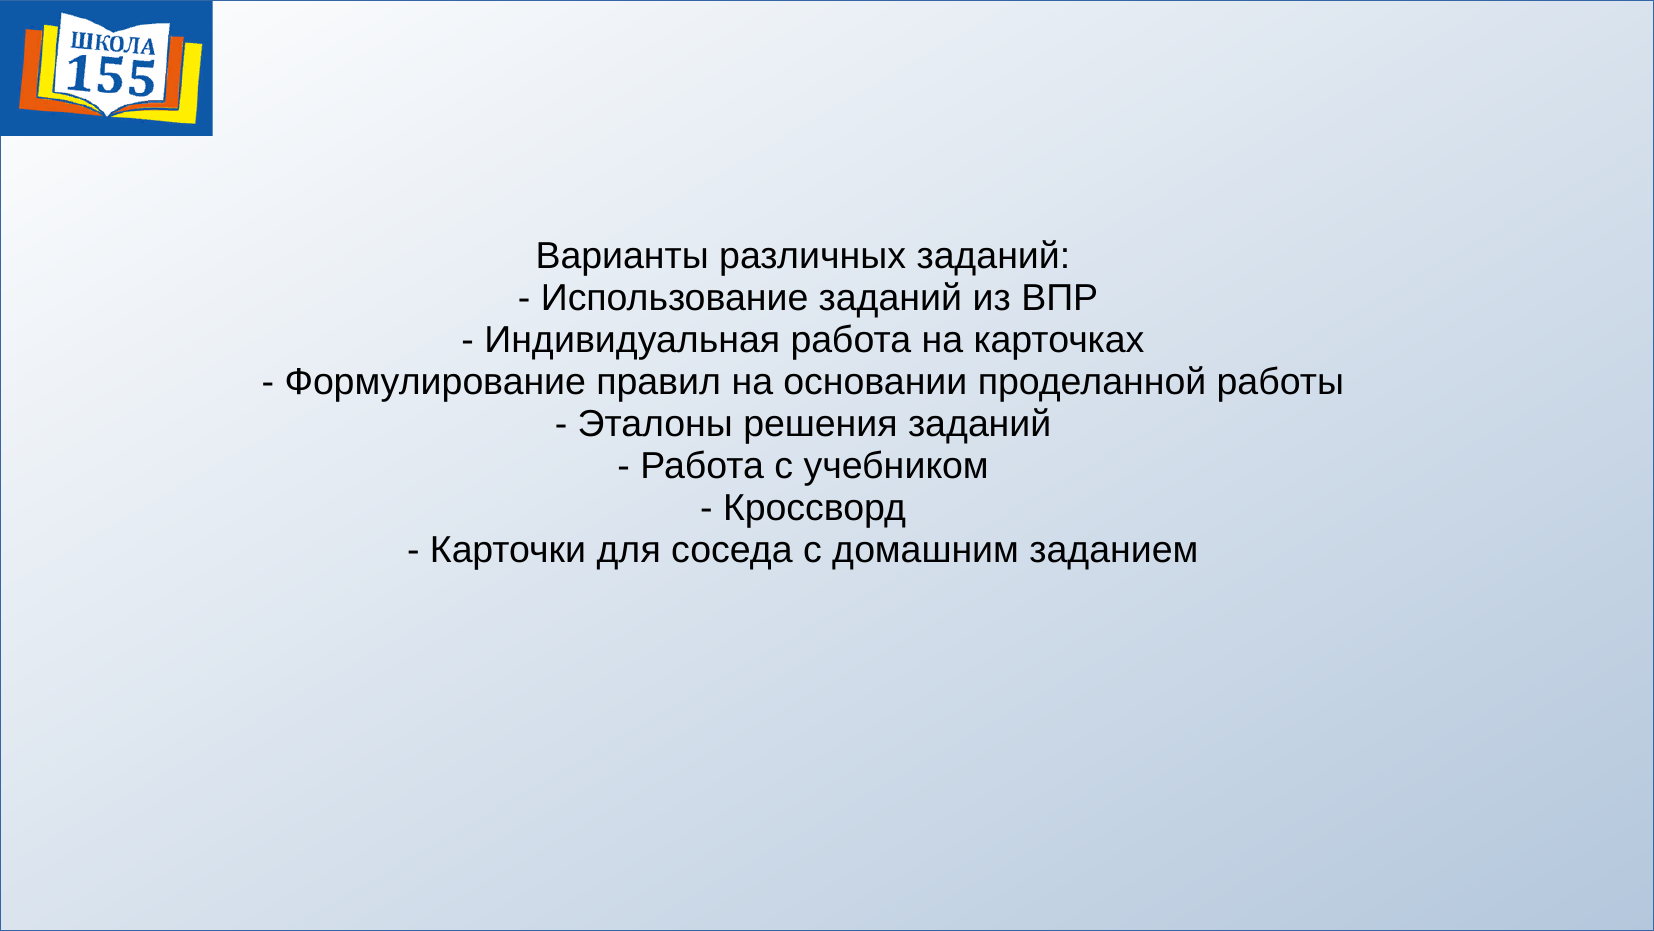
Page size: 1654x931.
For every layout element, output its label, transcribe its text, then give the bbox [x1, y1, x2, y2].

picture [0, 1, 213, 136]
subtitle Варианты различных заданий: - Использование заданий из ВПР - Индивидуальная работа на карточках - Формулирование правил на основании проделанной работы - Эталоны решения заданий - Работа с учебником - Кроссворд - Карточки для соседа с домашним заданием [59, 153, 1548, 693]
text_box [0, 0, 1654, 931]
